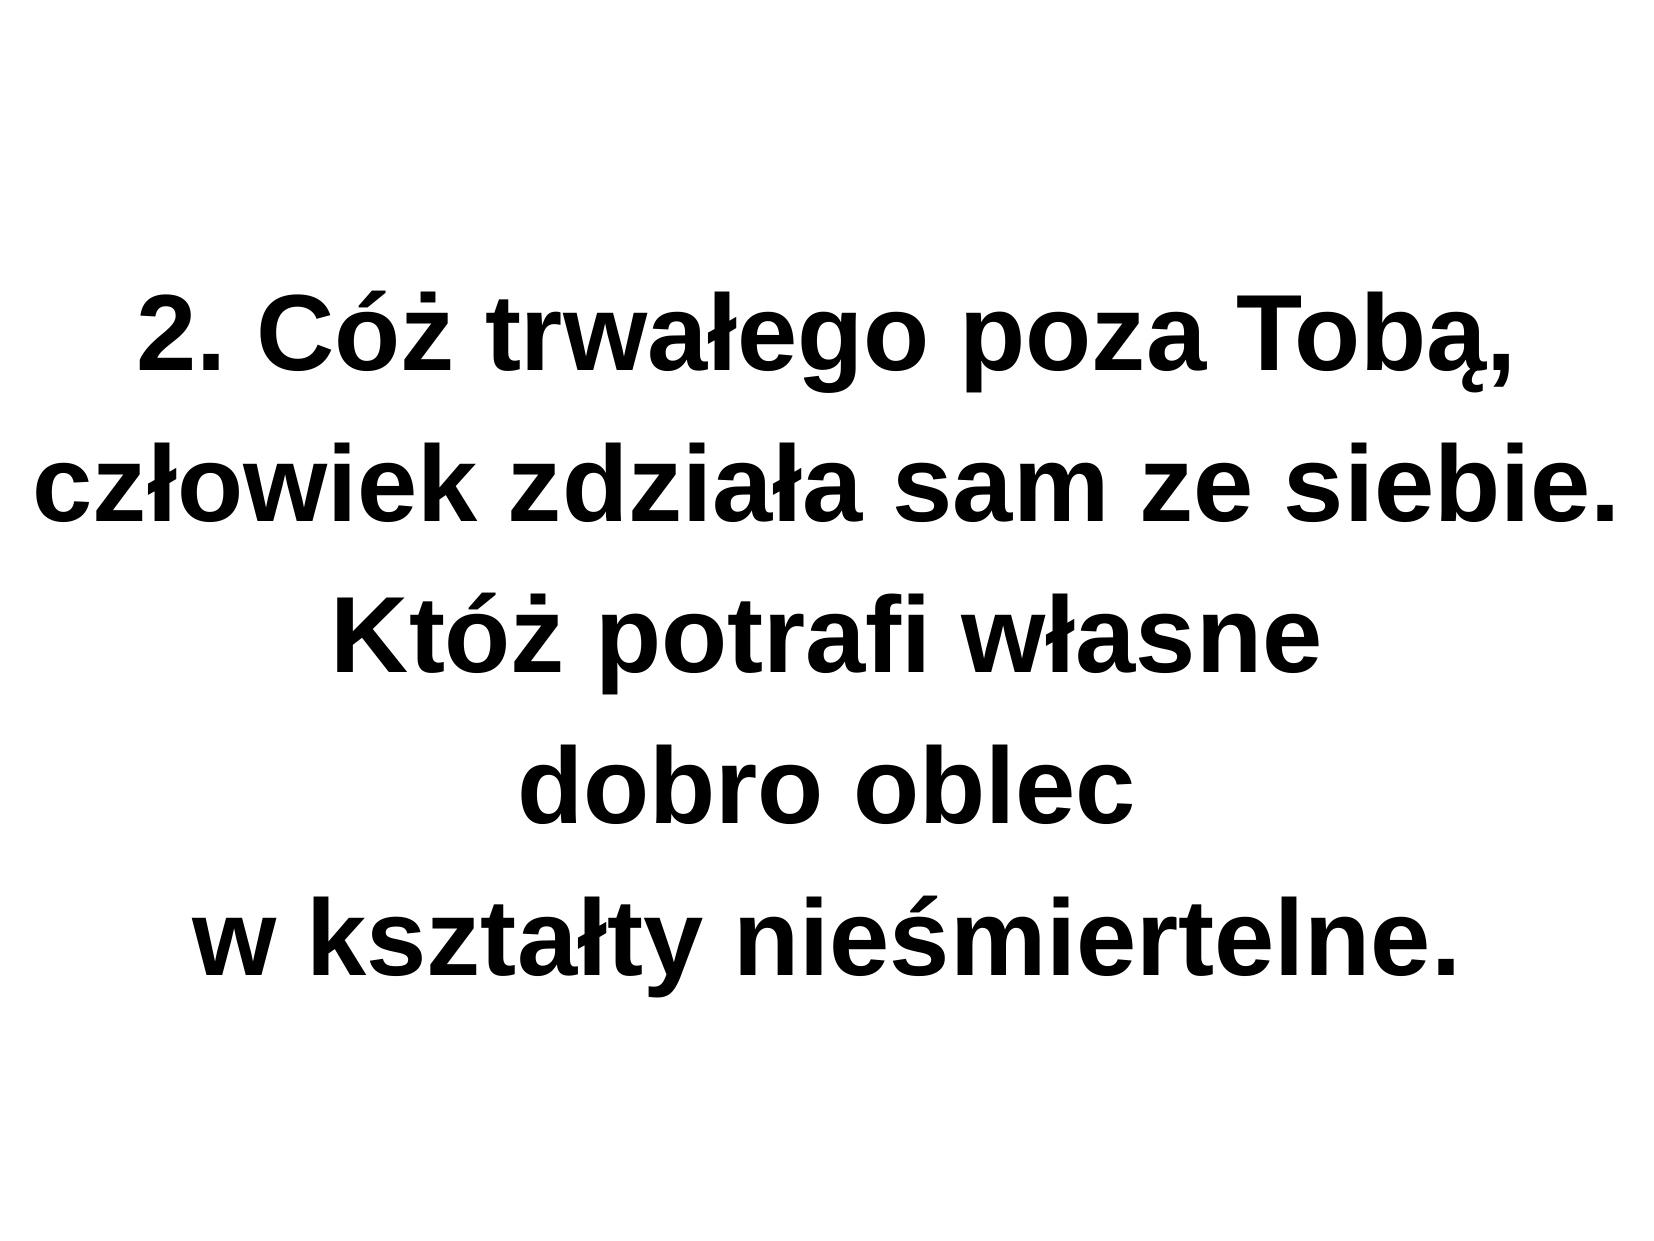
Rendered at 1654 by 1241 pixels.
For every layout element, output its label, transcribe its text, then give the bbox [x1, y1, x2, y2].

subtitle 2. Cóż trwałego poza Tobą, człowiek zdziała sam ze siebie. Któż potrafi własne dobro oblec w kształty nieśmiertelne. [0, 0, 1654, 1241]
